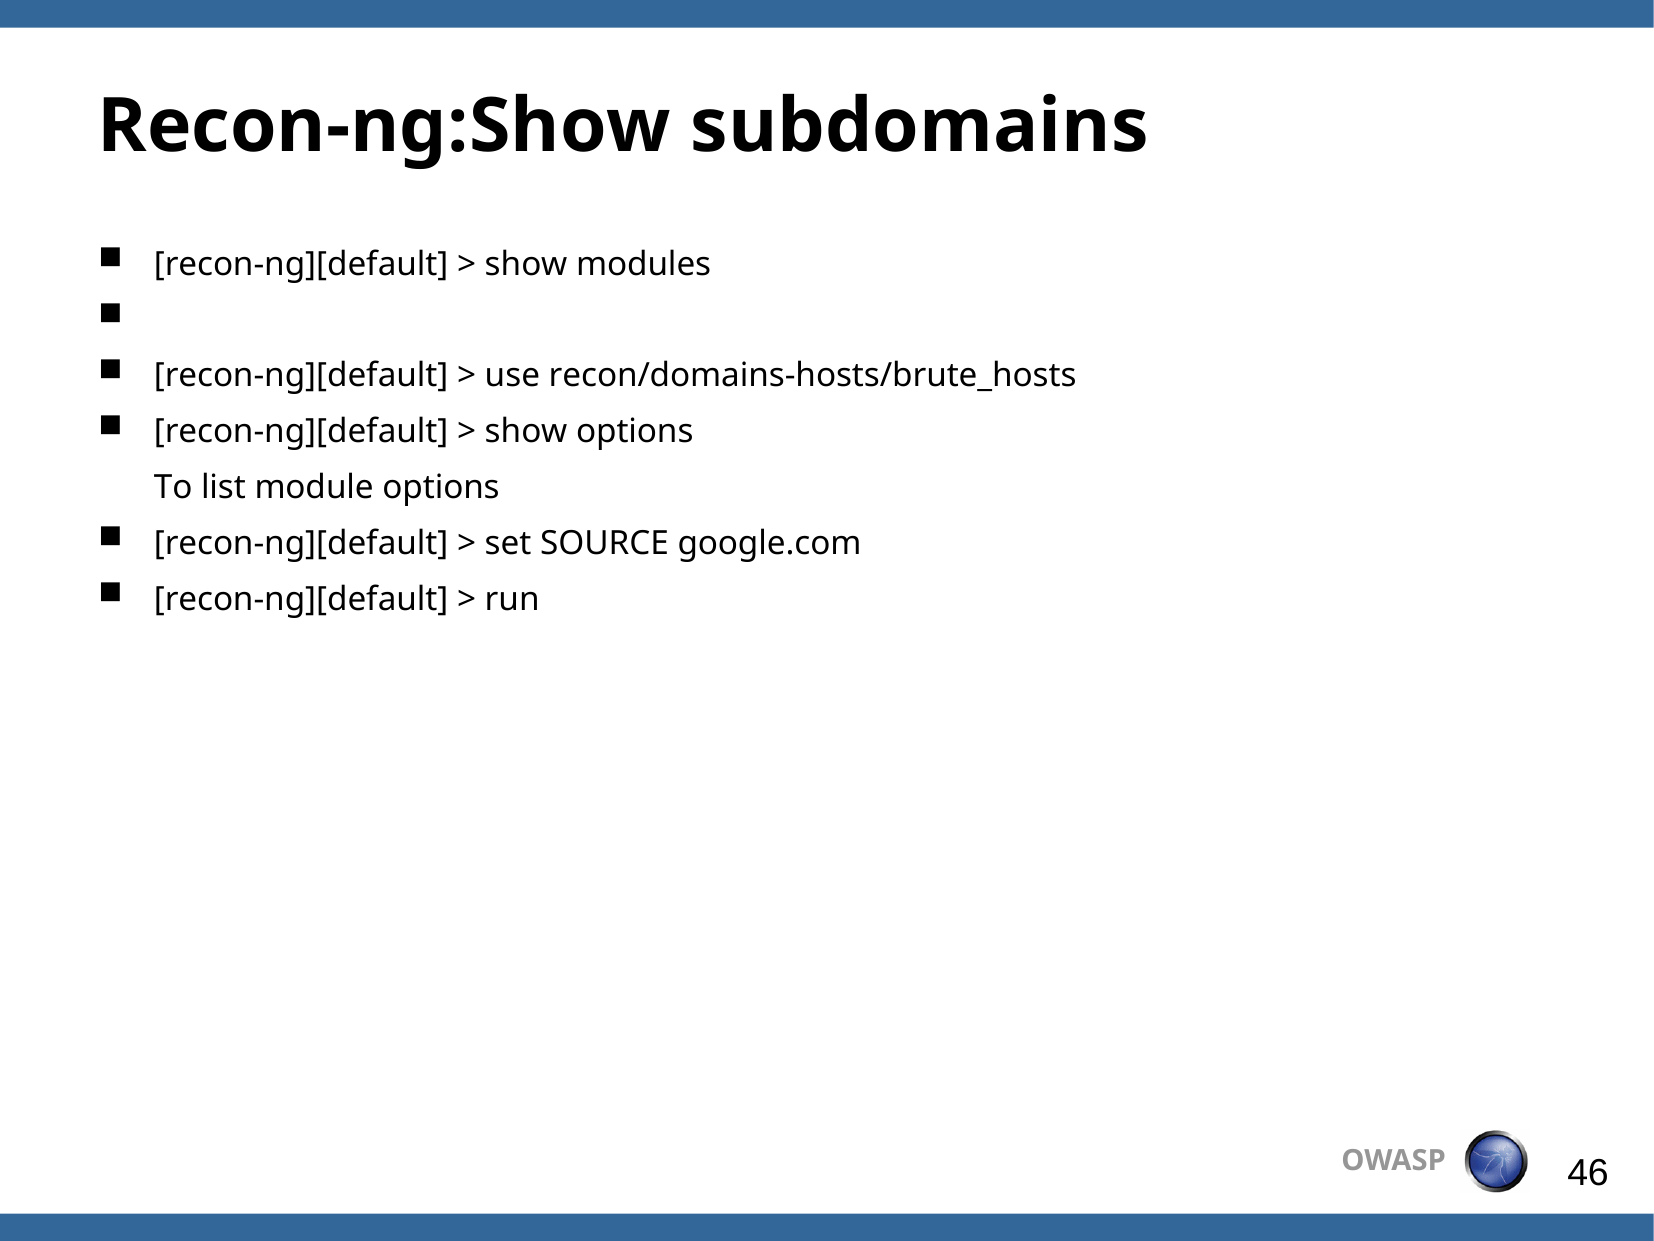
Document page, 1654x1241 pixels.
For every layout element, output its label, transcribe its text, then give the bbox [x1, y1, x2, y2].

picture [1460, 1129, 1530, 1193]
list [recon-ng][default] > show modules [recon-ng][default] > use recon/domains-hosts/brute_hosts [recon-ng][default] > show options To list module options [recon-ng][default] > set SOURCE google.com [recon-ng][default] > run [82, 234, 1571, 1108]
title Recon-ng:Show subdomains [82, 35, 1571, 207]
